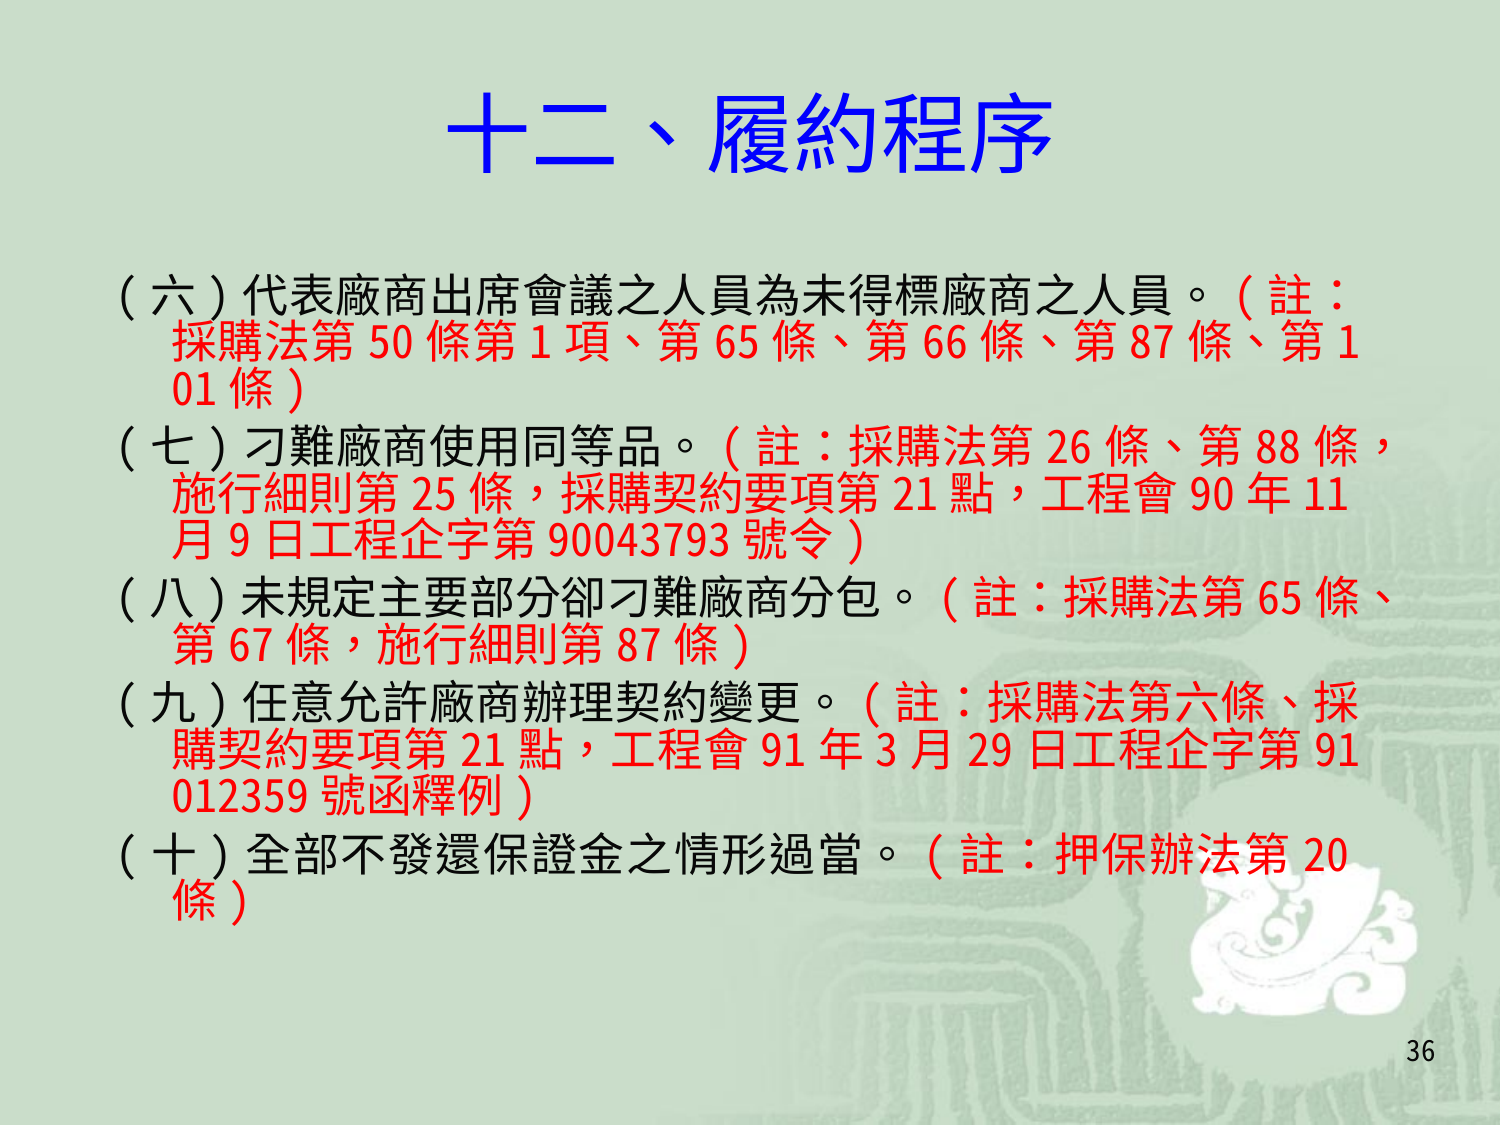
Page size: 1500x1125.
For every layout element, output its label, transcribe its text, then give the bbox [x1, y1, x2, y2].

list (六)代表廠商出席會議之人員為未得標廠商之人員。(註：採購法第50條第1項、第65條、第66條、第87條、第101條) (七)刁難廠商使用同等品。(註：採購法第26條、第88條，施行細則第25條，採購契約要項第21點，工程會90年11月9日工程企字第90043793號令) (八)未規定主要部分卻刁難廠商分包。(註：採購法第65條、第67條，施行細則第87條) (九)任意允許廠商辦理契約變更。(註：採購法第六條、採購契約要項第21點，工程會91年3月29日工程企字第91012359號函釋例) (十)全部不發還保證金之情形過當。(註：押保辦法第20條) [100, 267, 1376, 943]
text_box <編號> [1074, 1024, 1451, 1103]
picture [0, 0, 1500, 1125]
title 十二、履約程序 [49, 37, 1451, 225]
